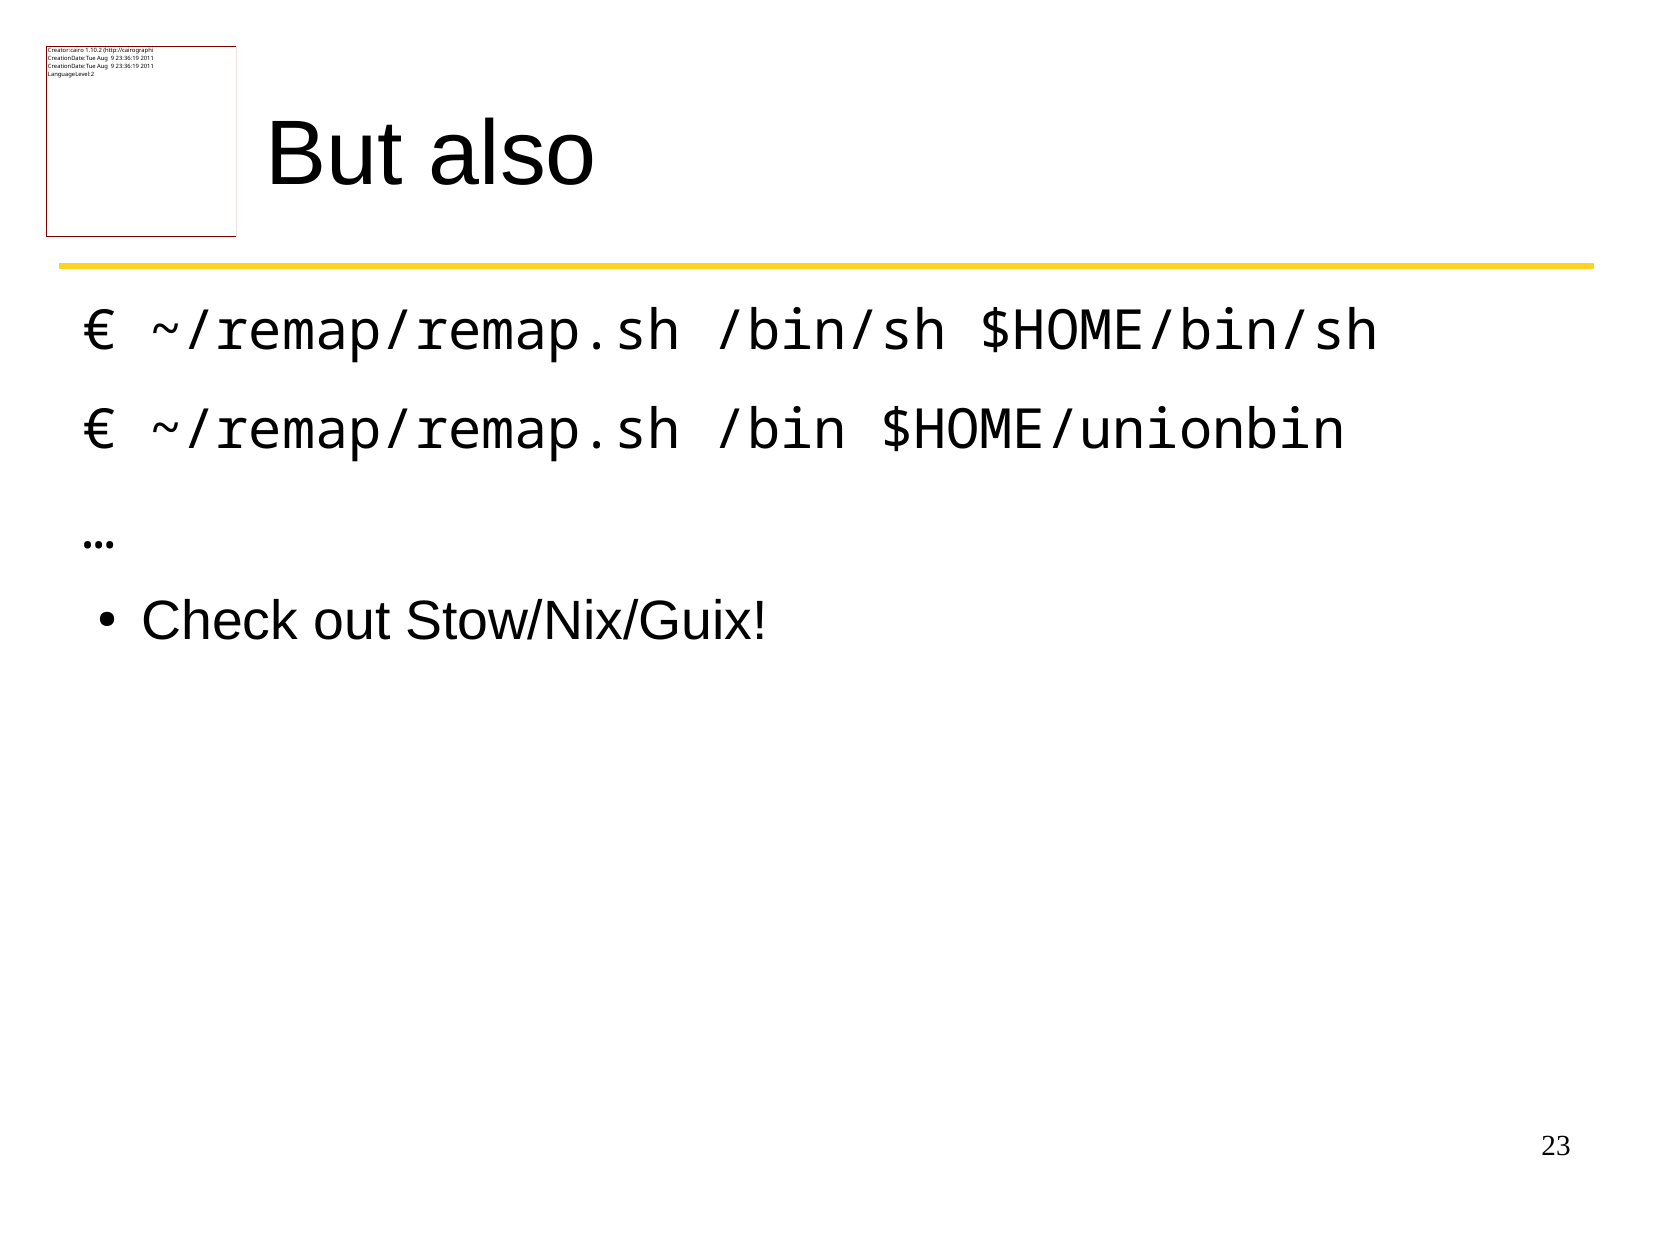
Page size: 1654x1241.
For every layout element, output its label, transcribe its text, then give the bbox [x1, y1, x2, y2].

list € ~/remap/remap.sh /bin/sh $HOME/bin/sh € ~/remap/remap.sh /bin $HOME/unionbin … Check out Stow/Nix/Guix! [82, 290, 1571, 1093]
title But also [265, 49, 1571, 257]
